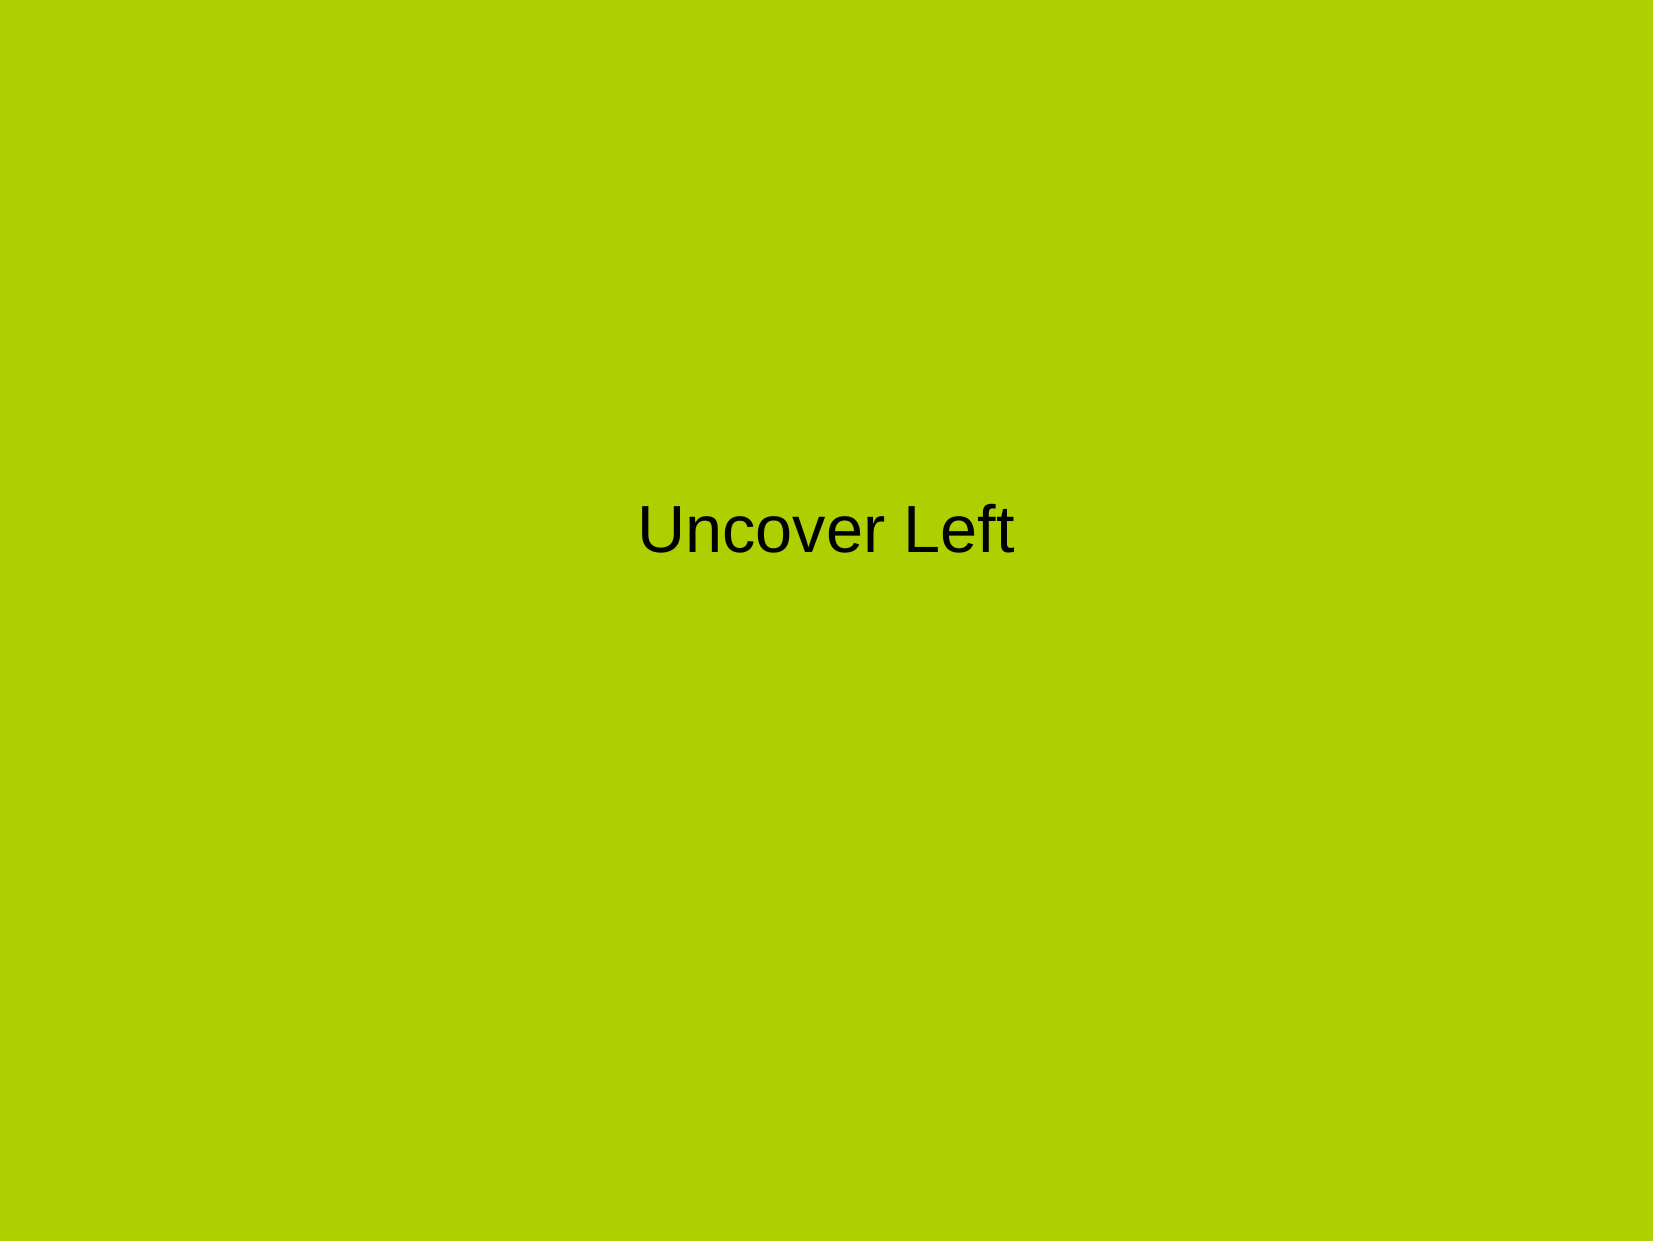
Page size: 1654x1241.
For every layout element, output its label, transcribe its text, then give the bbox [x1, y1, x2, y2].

subtitle Uncover Left [82, 49, 1571, 1010]
